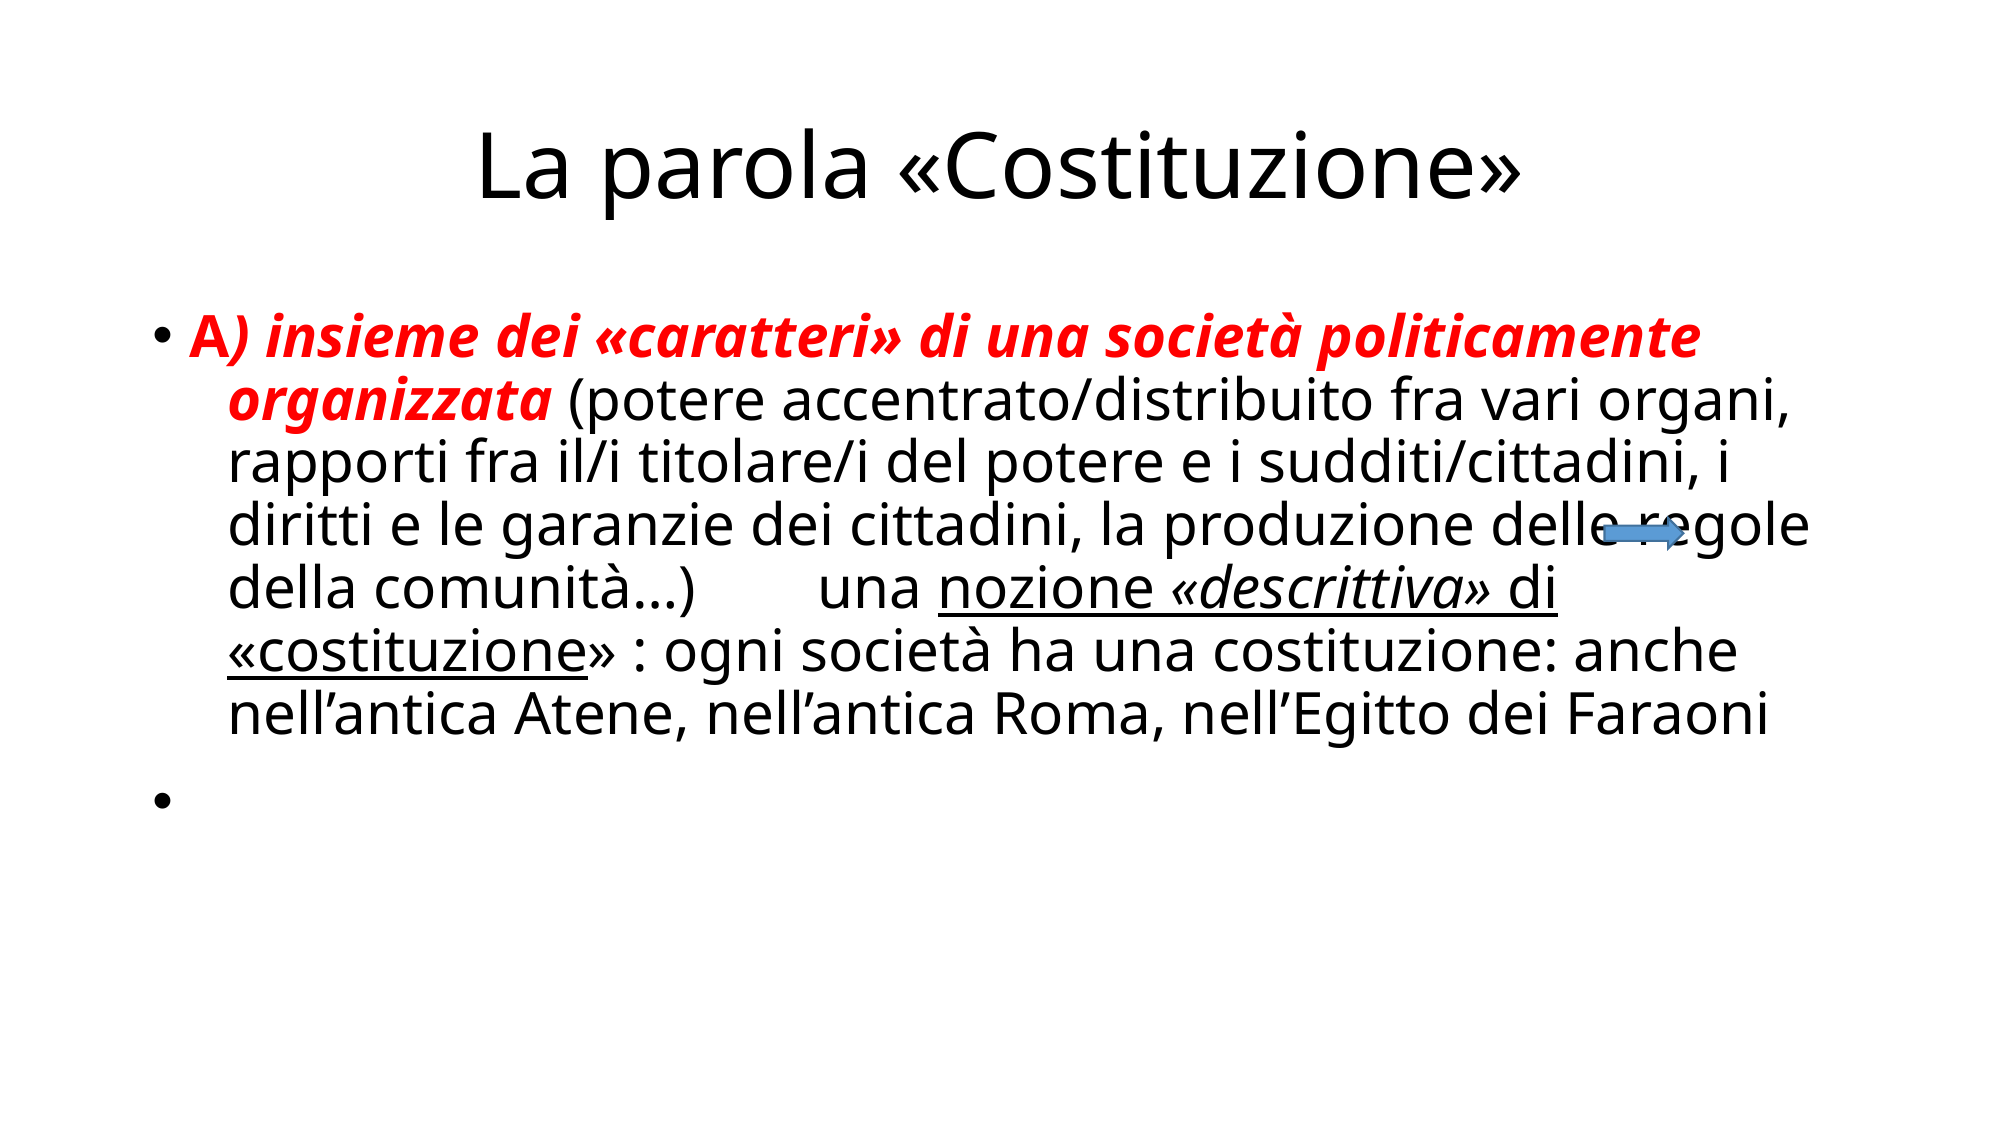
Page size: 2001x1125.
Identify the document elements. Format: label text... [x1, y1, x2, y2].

title La parola «Costituzione» [137, 59, 1863, 278]
list A) insieme dei «caratteri» di una società politicamente organizzata (potere accentrato/distribuito fra vari organi, rapporti fra il/i titolare/i del potere e i sudditi/cittadini, i diritti e le garanzie dei cittadini, la produzione delle regole della comunità…) una nozione «descrittiva» di «costituzione» : ogni società ha una costituzione: anche nell’antica Atene, nell’antica Roma, nell’Egitto dei Faraoni [137, 299, 1863, 1014]
text_box [1604, 518, 1684, 549]
